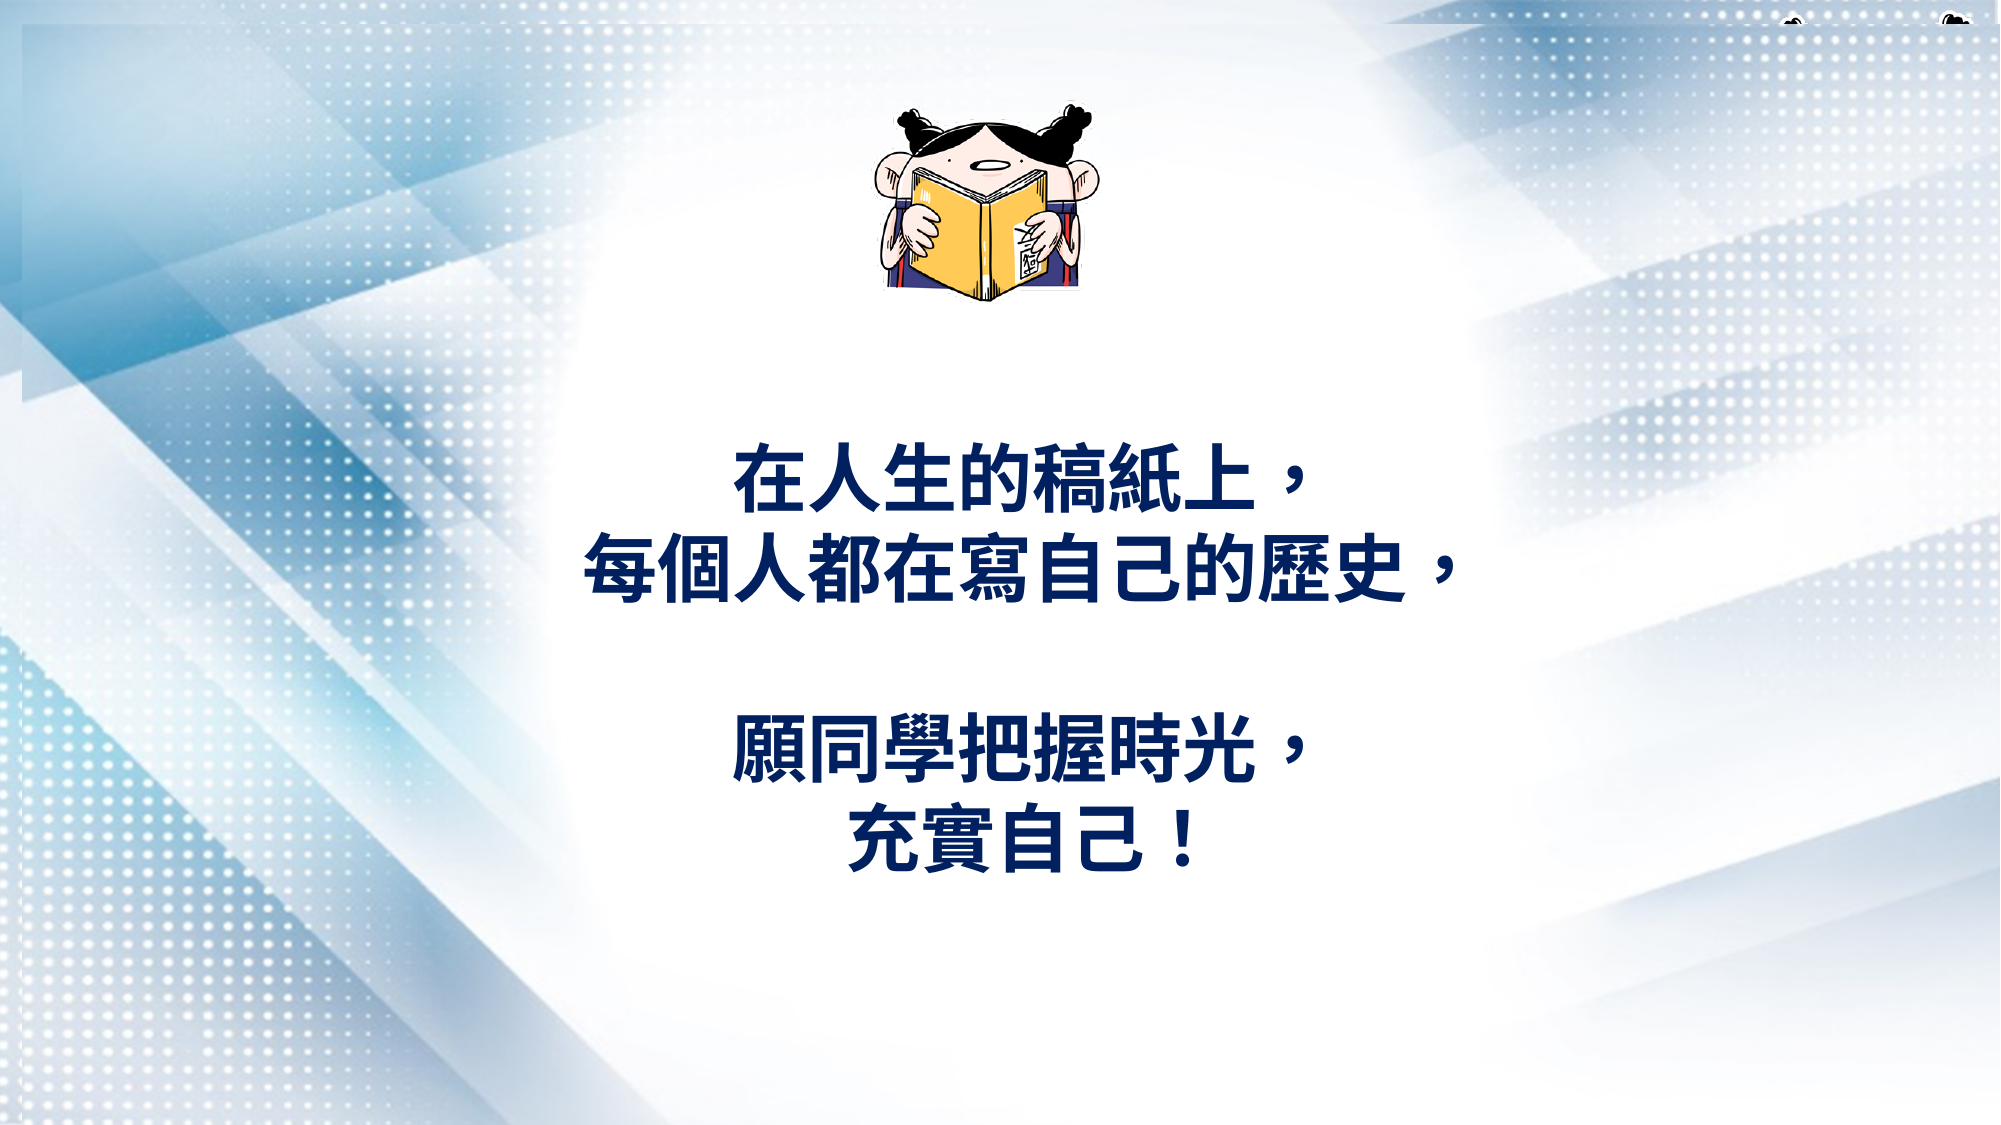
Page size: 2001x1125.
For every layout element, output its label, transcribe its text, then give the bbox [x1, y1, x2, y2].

picture [0, 0, 2000, 1125]
text_box 在人生的稿紙上， 每個人都在寫自己的歷史， 願同學把握時光， 充實自己！ [567, 424, 1498, 889]
